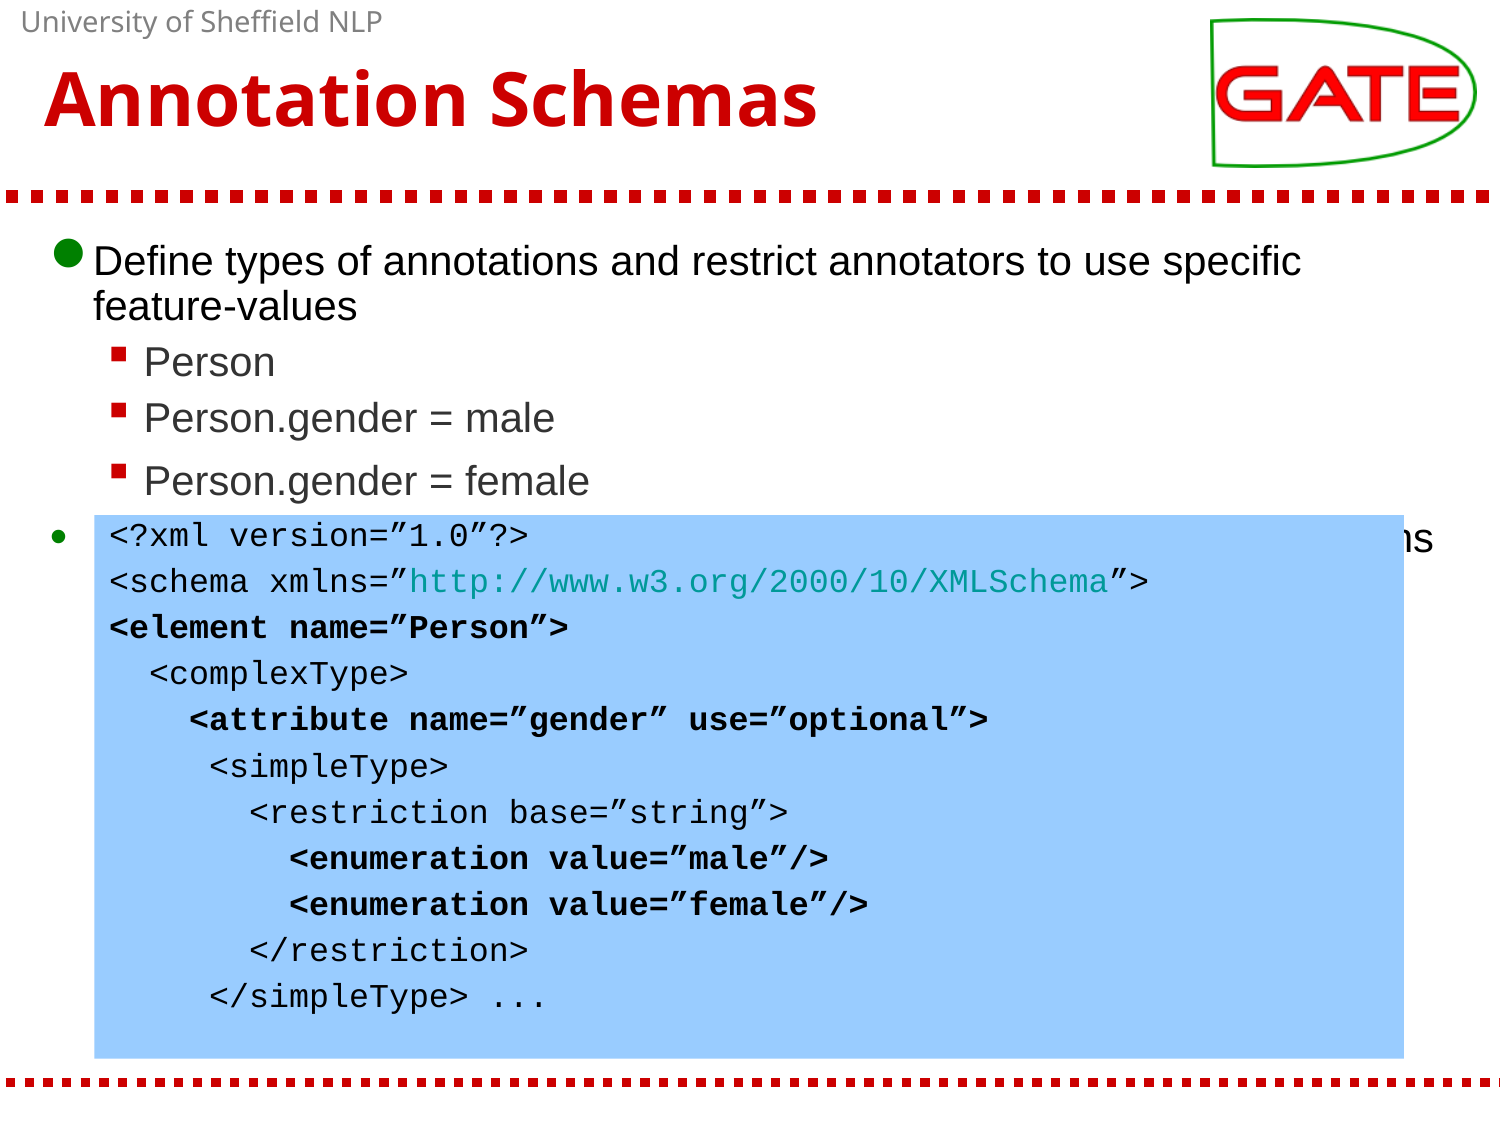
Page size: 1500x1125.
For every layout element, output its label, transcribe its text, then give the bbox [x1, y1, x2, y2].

title Annotation Schemas [29, 42, 1188, 149]
text_box <?xml version=”1.0”?> <schema xmlns=”http://www.w3.org/2000/10/XMLSchema”> <element name=”Person”> <complexType> <attribute name=”gender” use=”optional”> <simpleType> <restriction base=”string”> <enumeration value=”male”/> <enumeration value=”female”/> </restriction> </simpleType> ... [94, 515, 1404, 1059]
picture [1210, 18, 1477, 168]
list Define types of annotations and restrict annotators to use specific feature-values Person Person.gender = male Person.gender = female Uses the XML Schema language supported by W3C for these definitions [35, 231, 1465, 575]
